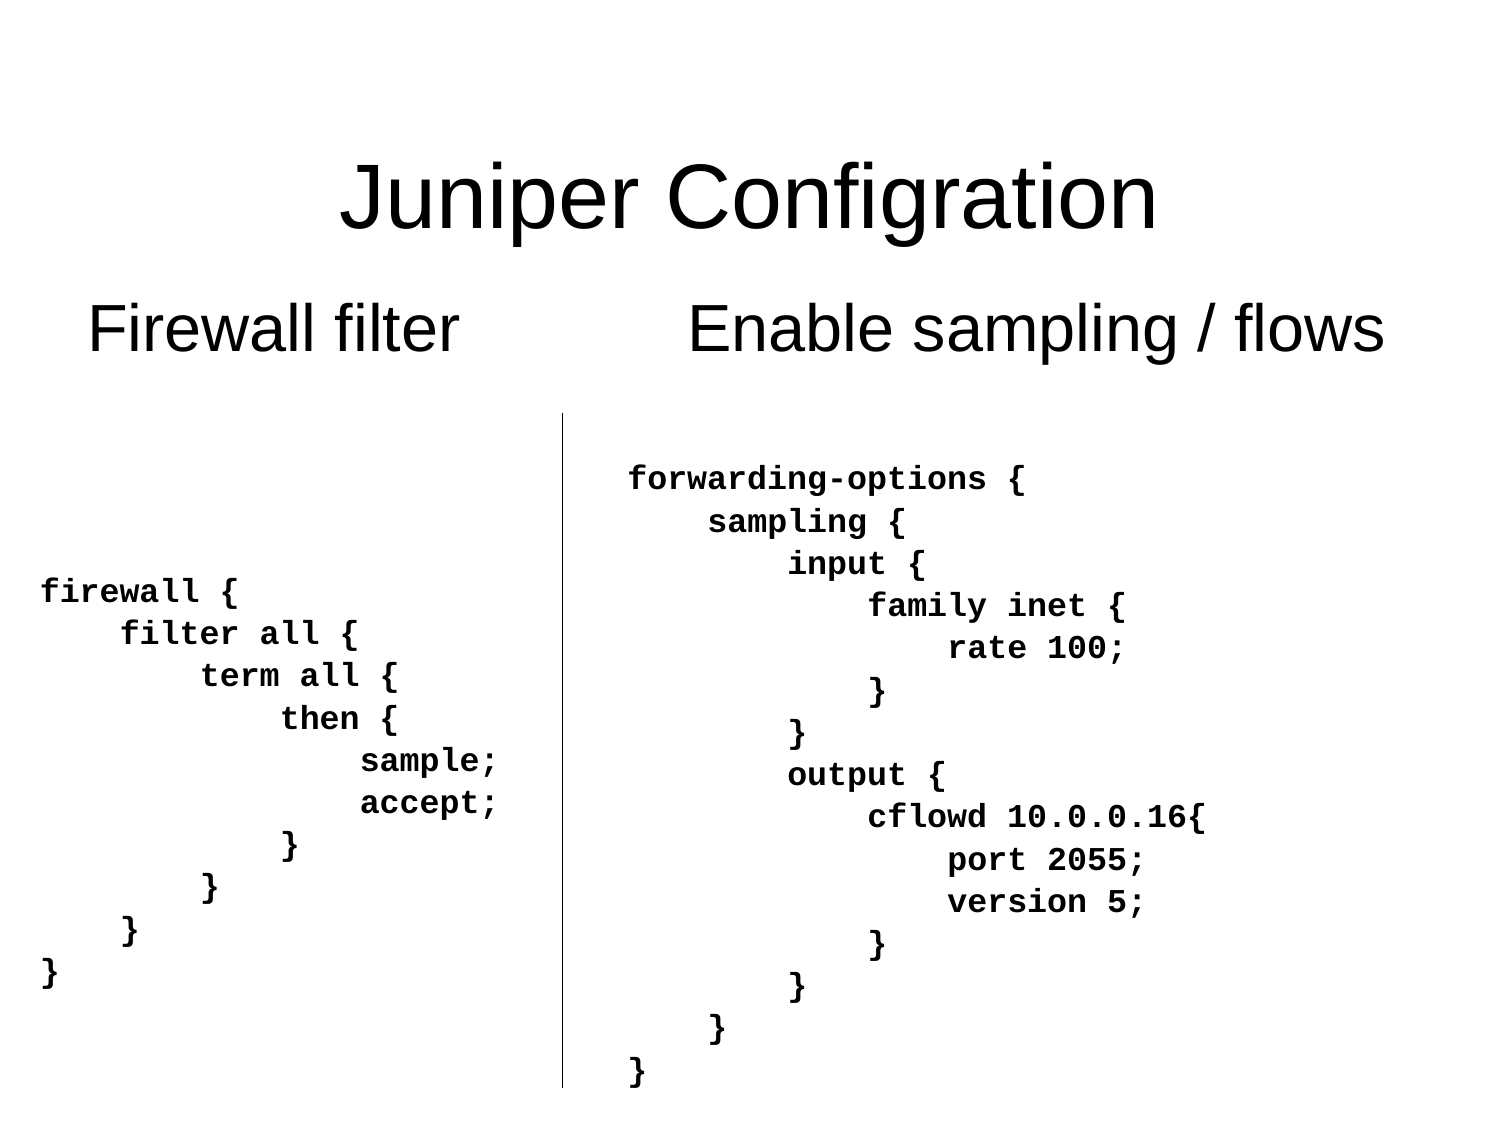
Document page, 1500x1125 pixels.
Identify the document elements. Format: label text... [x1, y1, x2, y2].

title Juniper Configration [112, 99, 1388, 277]
text_box firewall { filter all { term all { then { sample; accept; } } } } [24, 562, 517, 979]
text_box Firewall filter Enable sampling / flows [72, 277, 1403, 373]
text_box forwarding-options { sampling { input { family inet { rate 100; } } output { cflowd 10.0.0.16{ port 2055; version 5; } } } } [612, 450, 1225, 1067]
